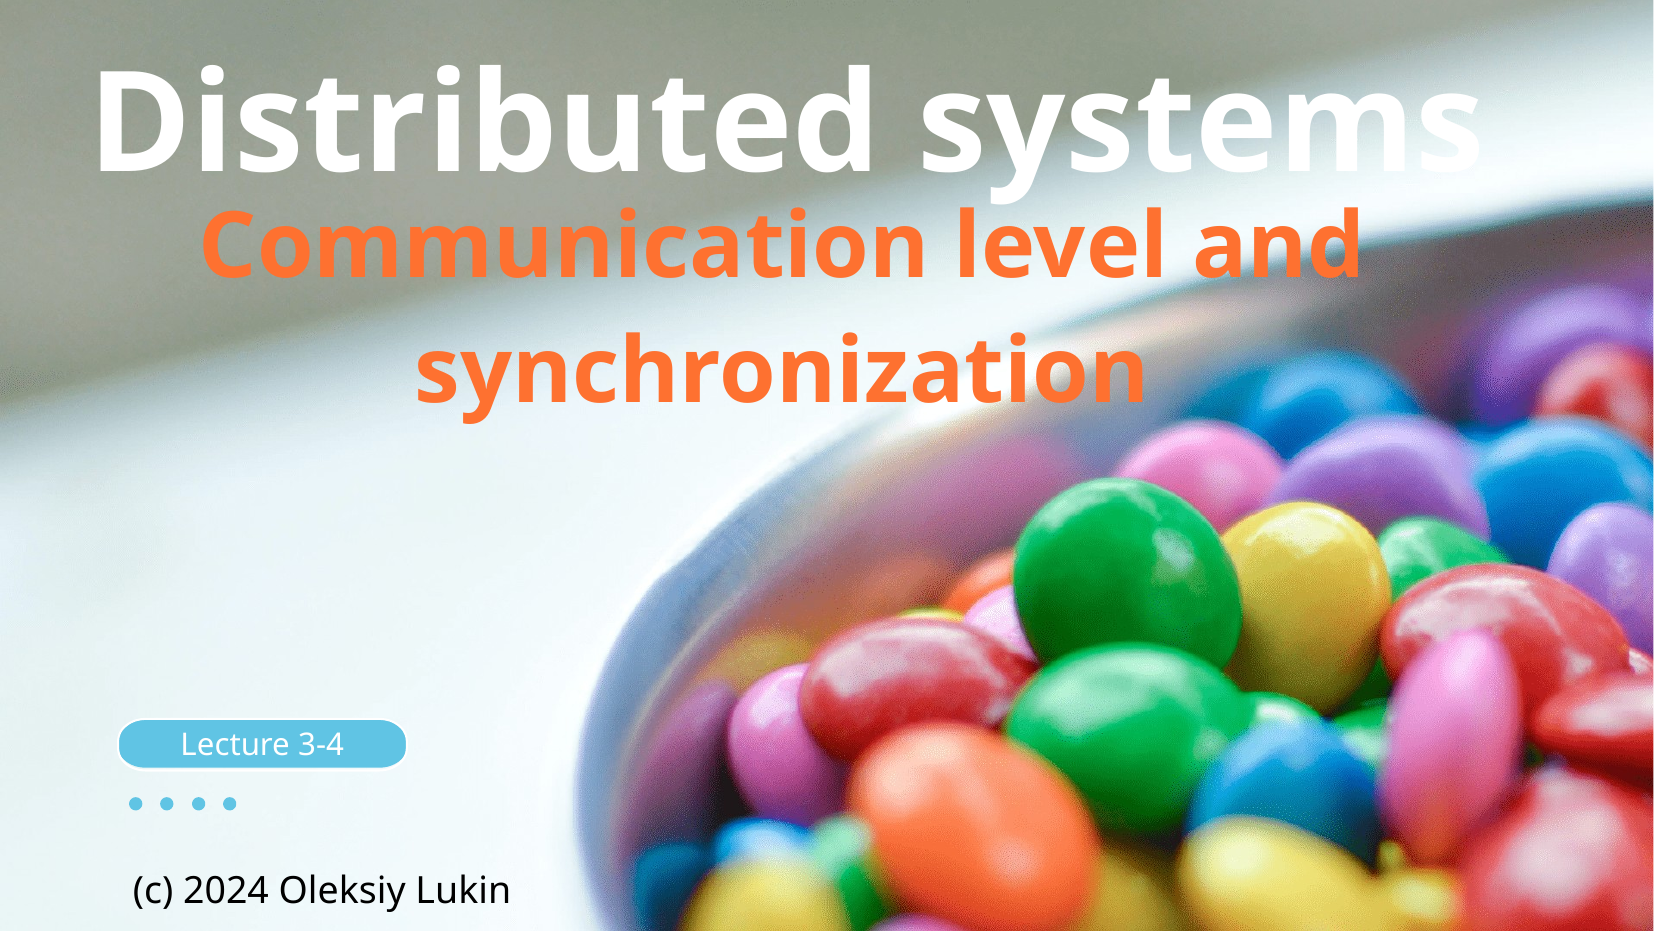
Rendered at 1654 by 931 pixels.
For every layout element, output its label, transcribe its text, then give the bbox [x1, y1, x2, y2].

text_box [223, 797, 237, 811]
text_box [160, 797, 174, 811]
title Communication level and synchronization [88, 179, 1477, 430]
text_box Lecture 3-4 [120, 720, 405, 768]
text_box (c) 2024 Oleksiy Lukin [118, 856, 562, 931]
title Distributed systems [88, 0, 1625, 237]
text_box [192, 797, 206, 811]
picture [0, 0, 1654, 931]
text_box [129, 797, 143, 811]
